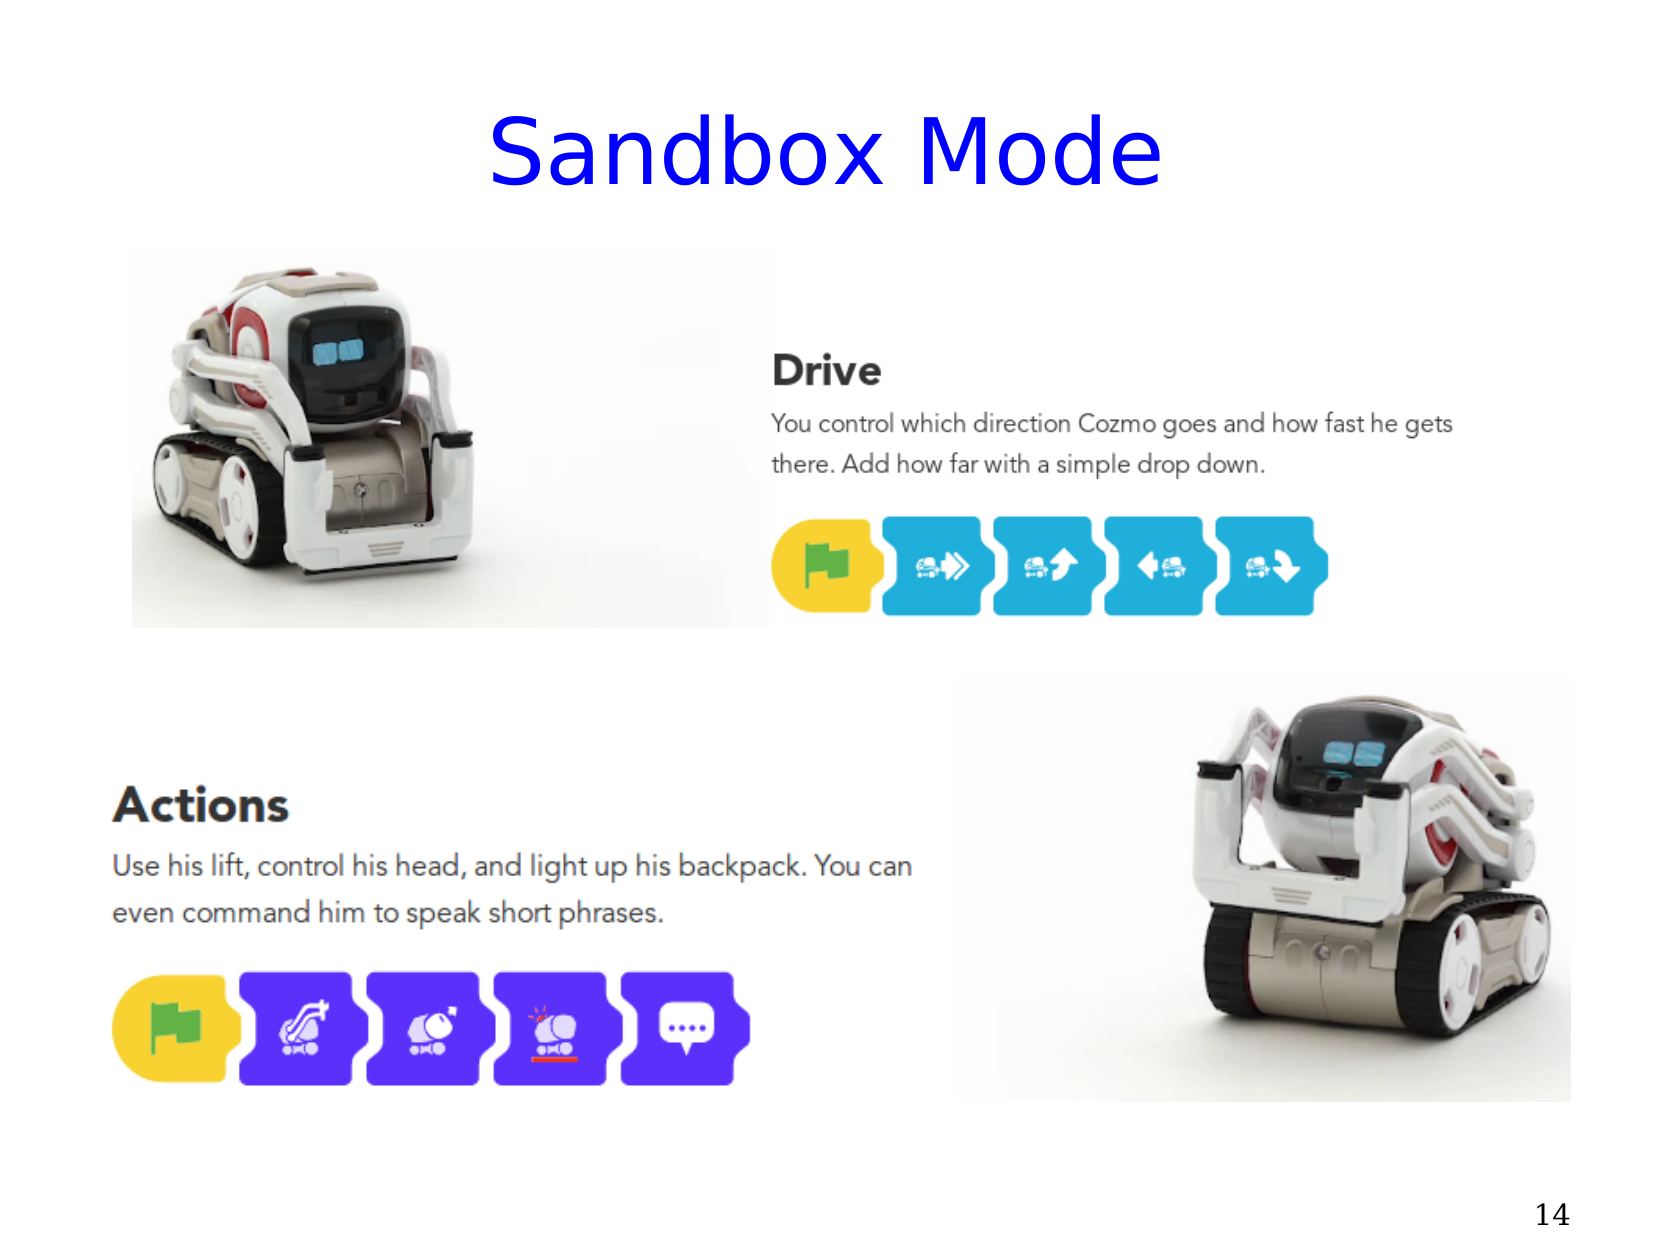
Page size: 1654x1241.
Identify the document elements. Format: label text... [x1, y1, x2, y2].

picture [132, 246, 1466, 628]
title Sandbox Mode [82, 49, 1571, 257]
picture [82, 677, 1571, 1102]
